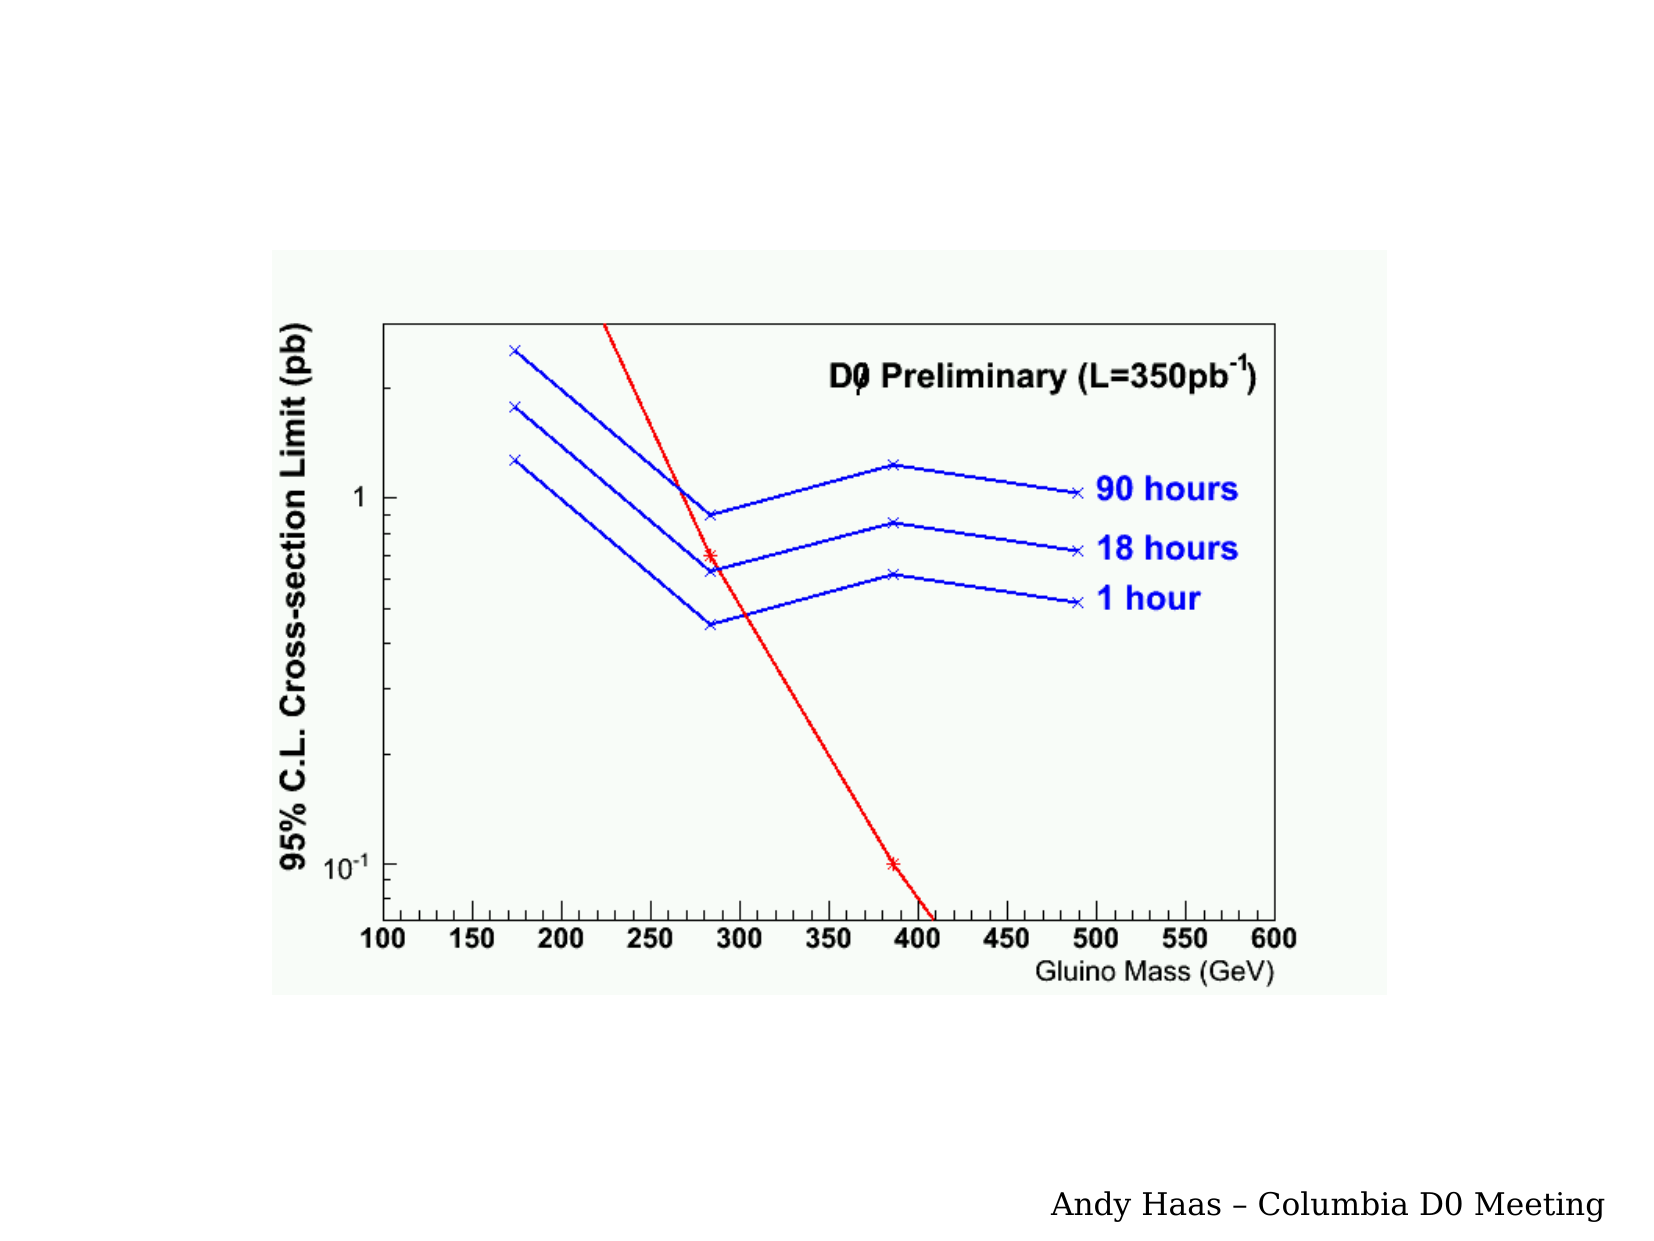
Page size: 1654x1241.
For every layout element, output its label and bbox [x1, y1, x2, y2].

picture [272, 250, 1387, 995]
